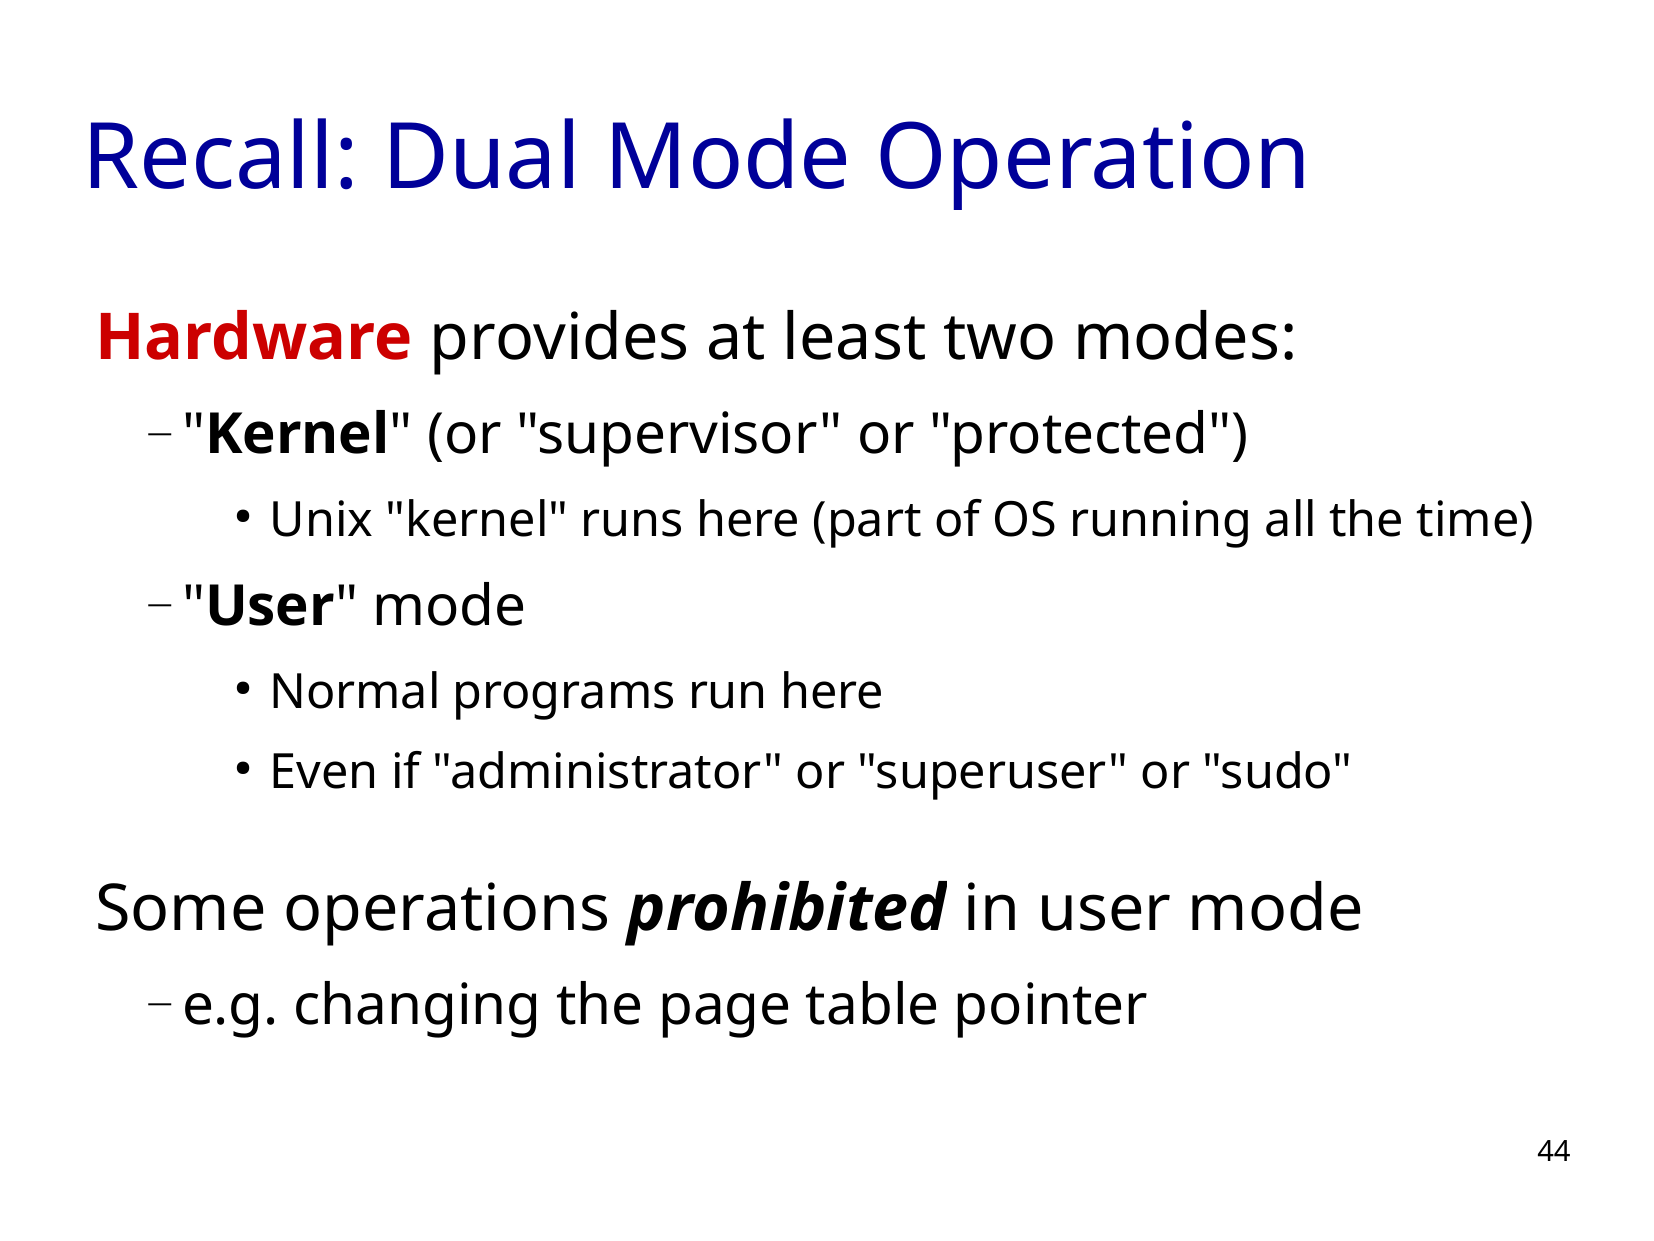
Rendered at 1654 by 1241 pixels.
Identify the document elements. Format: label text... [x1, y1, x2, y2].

title Recall: Dual Mode Operation [82, 49, 1571, 257]
list Hardware provides at least two modes: "Kernel" (or "supervisor" or "protected") Unix "kernel" runs here (part of OS running all the time) "User" mode Normal programs run here Even if "administrator" or "superuser" or "sudo" Some operations prohibited in user mode e.g. changing the page table pointer [60, 290, 1571, 1096]
